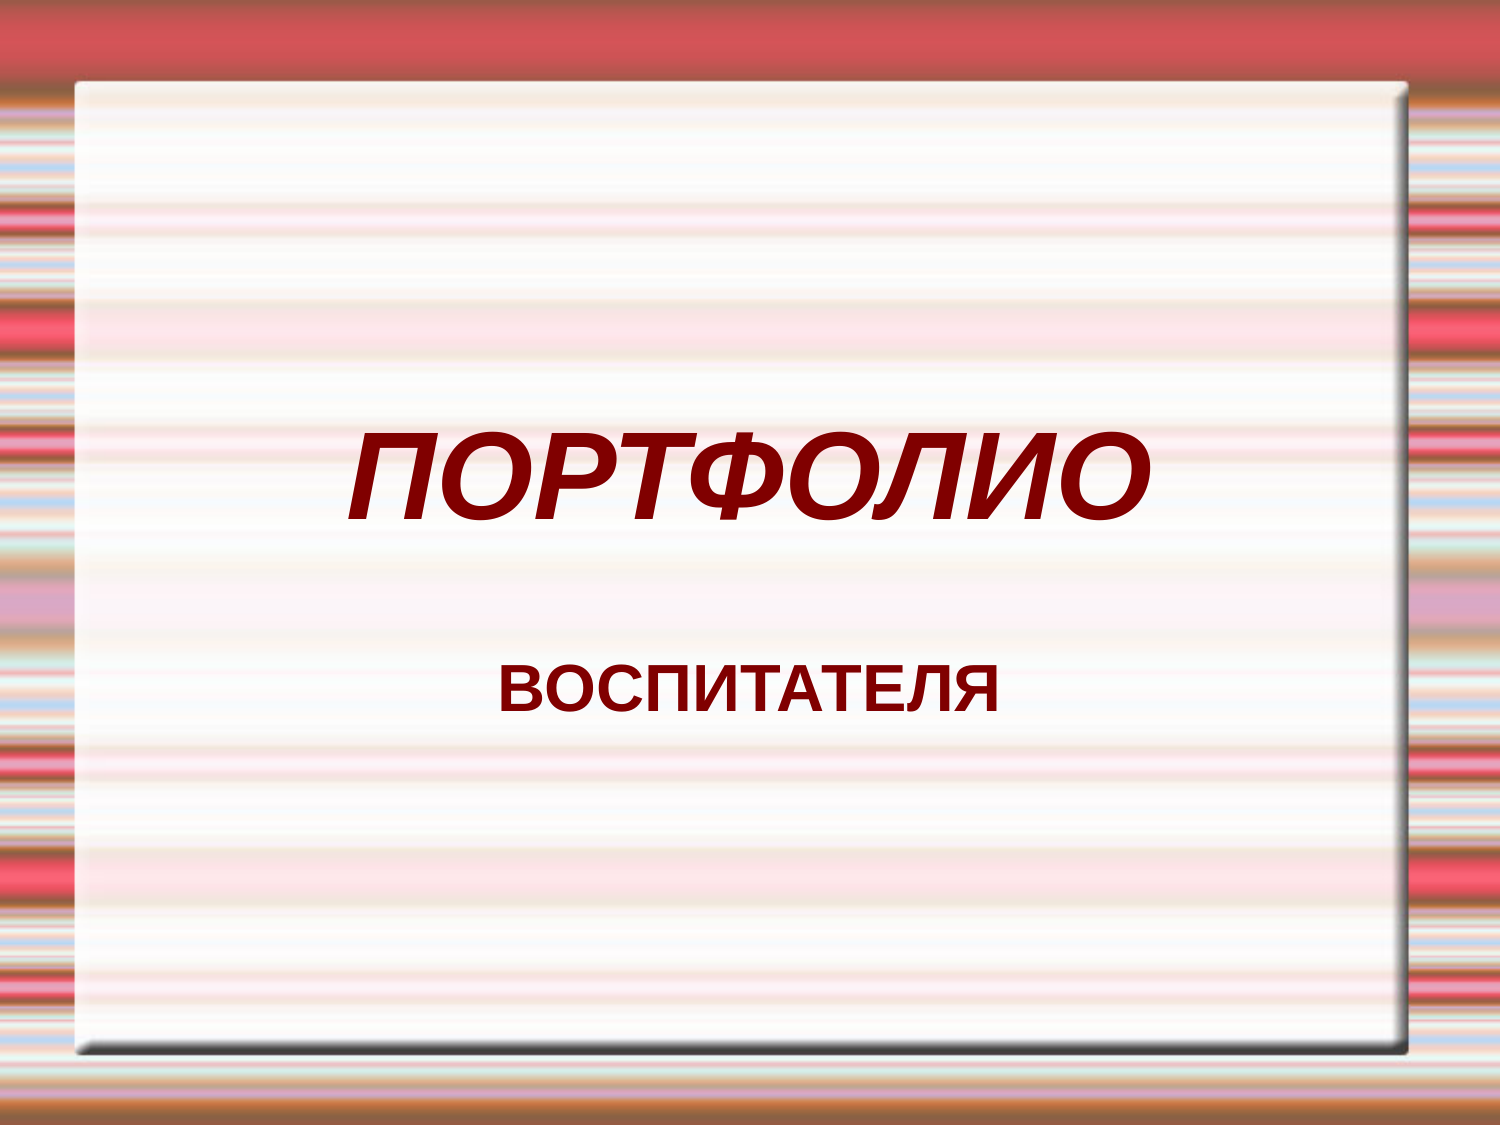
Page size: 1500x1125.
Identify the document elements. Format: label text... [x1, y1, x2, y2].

subtitle ВОСПИТАТЕЛЯ [225, 637, 1276, 926]
picture [0, 0, 1500, 1125]
title ПОРТФОЛИО [112, 349, 1388, 591]
